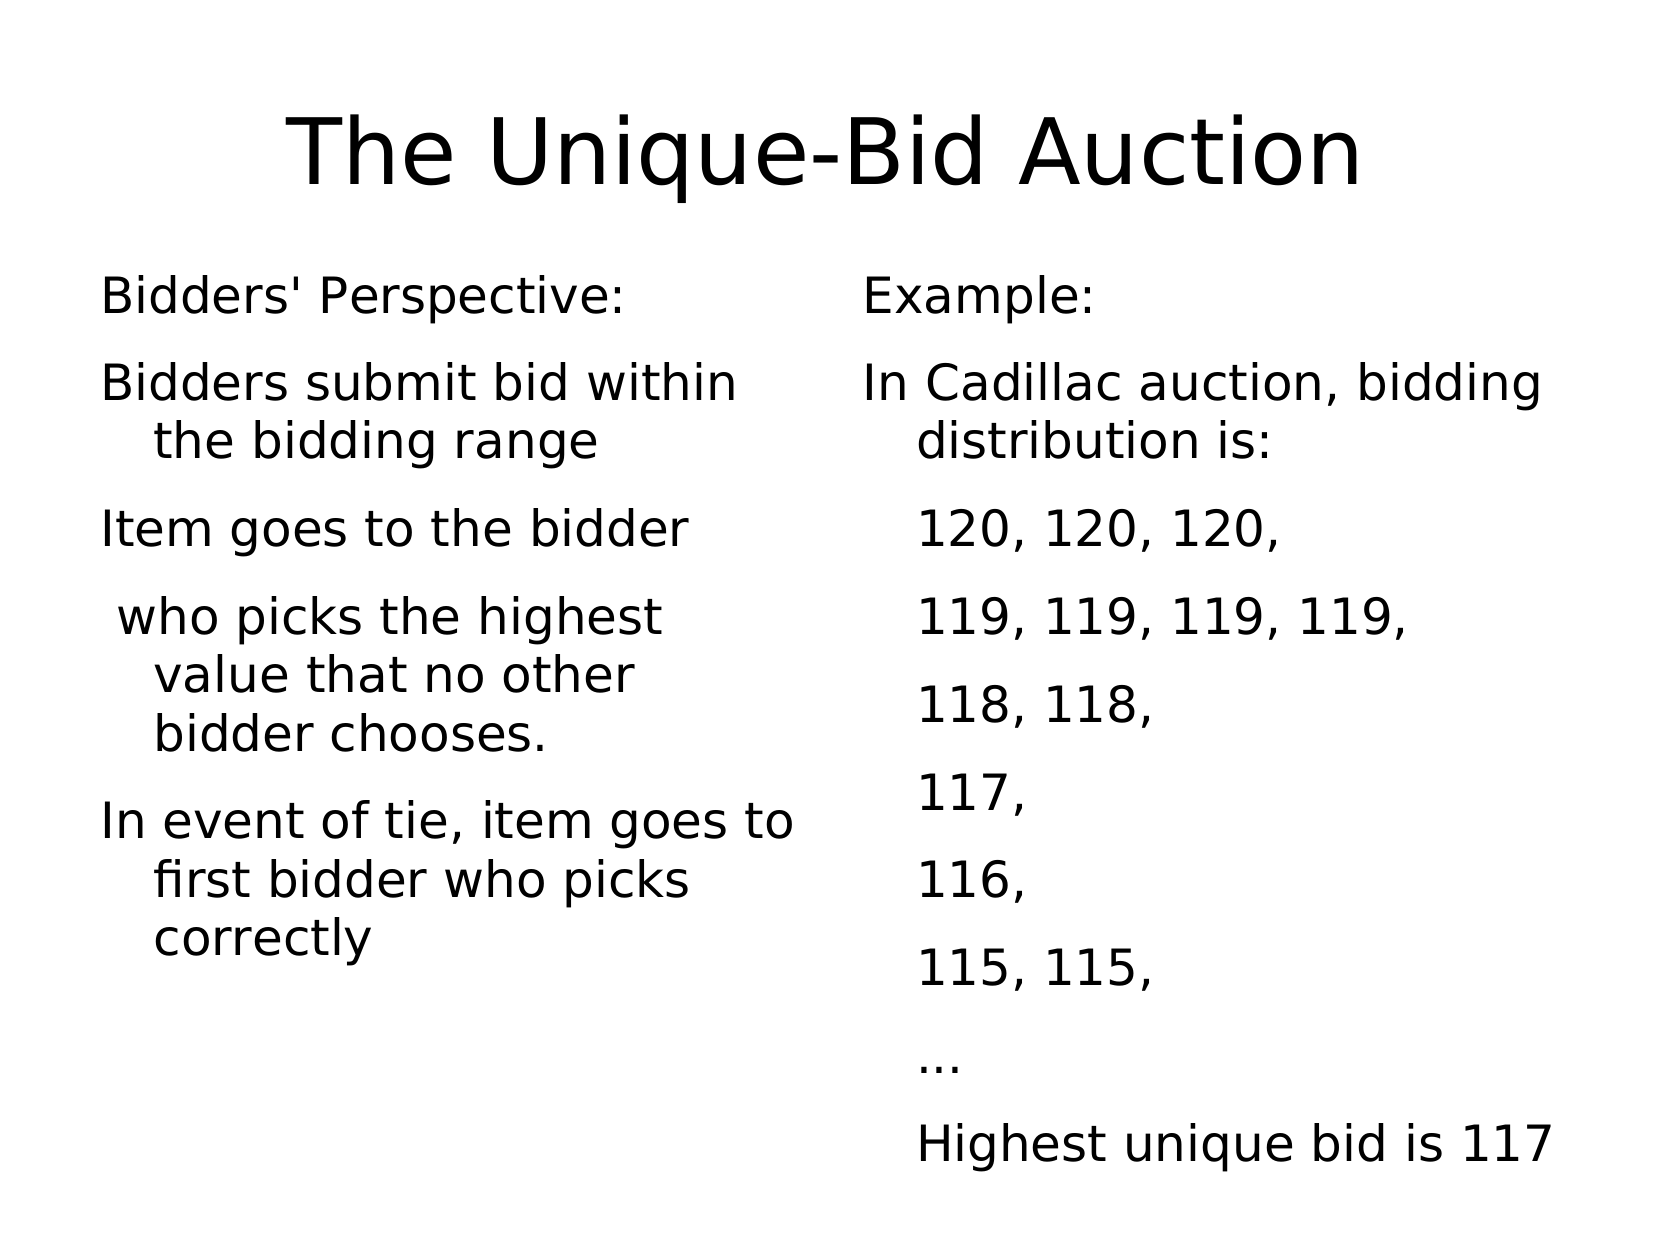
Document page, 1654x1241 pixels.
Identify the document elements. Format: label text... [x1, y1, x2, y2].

list Bidders' Perspective: Bidders submit bid within the bidding range Item goes to the bidder who picks the highest value that no other bidder chooses. In event of tie, item goes to first bidder who picks correctly [82, 266, 809, 1086]
title The Unique-Bid Auction [82, 49, 1571, 257]
list Example: In Cadillac auction, bidding distribution is: 120, 120, 120, 119, 119, 119, 119, 118, 118, 117, 116, 115, 115, ... Highest unique bid is 117 [845, 266, 1572, 1173]
